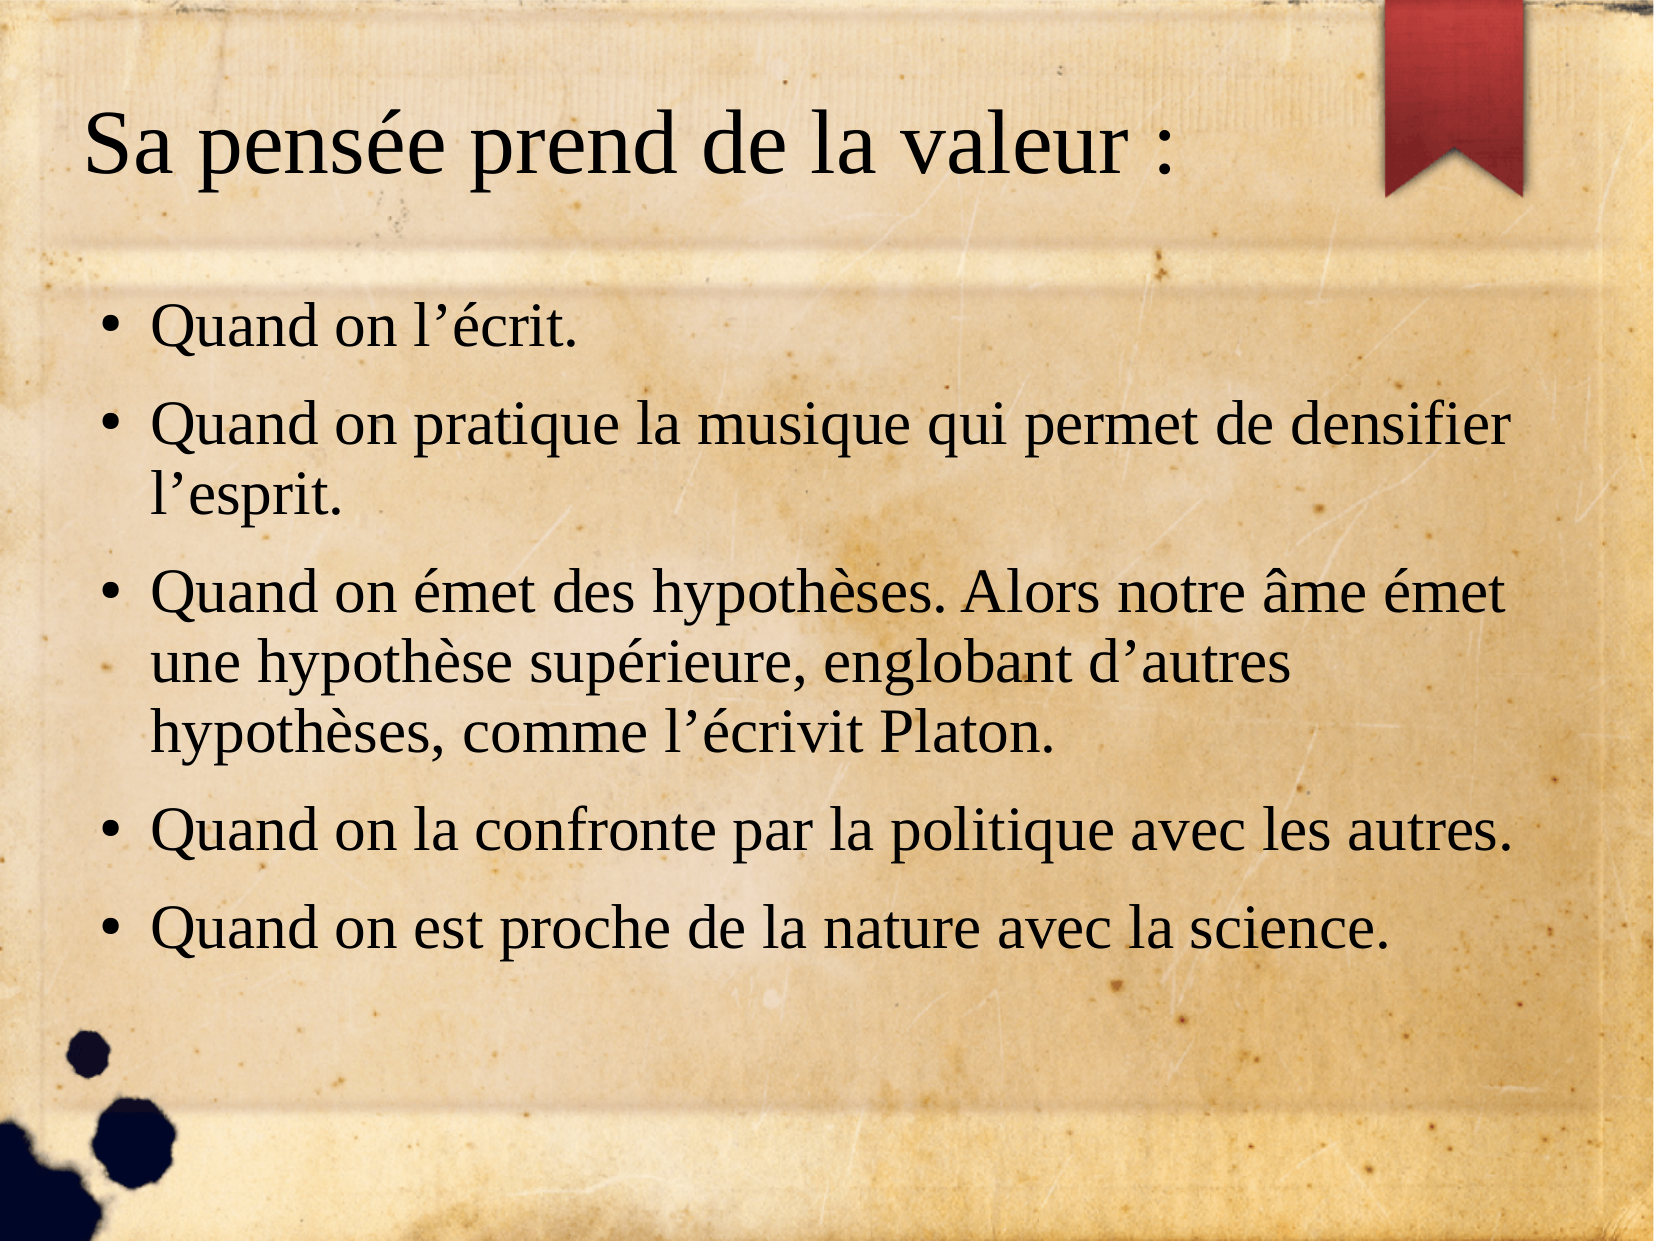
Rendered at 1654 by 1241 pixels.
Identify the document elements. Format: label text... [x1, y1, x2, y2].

picture [0, 0, 1654, 1241]
title Sa pensée prend de la valeur : [82, 49, 1347, 237]
list Quand on l’écrit. Quand on pratique la musique qui permet de densifier l’esprit. Quand on émet des hypothèses. Alors notre âme émet une hypothèse supérieure, englobant d’autres hypothèses, comme l’écrivit Platon. Quand on la confronte par la politique avec les autres. Quand on est proche de la nature avec la science. [82, 290, 1538, 1010]
